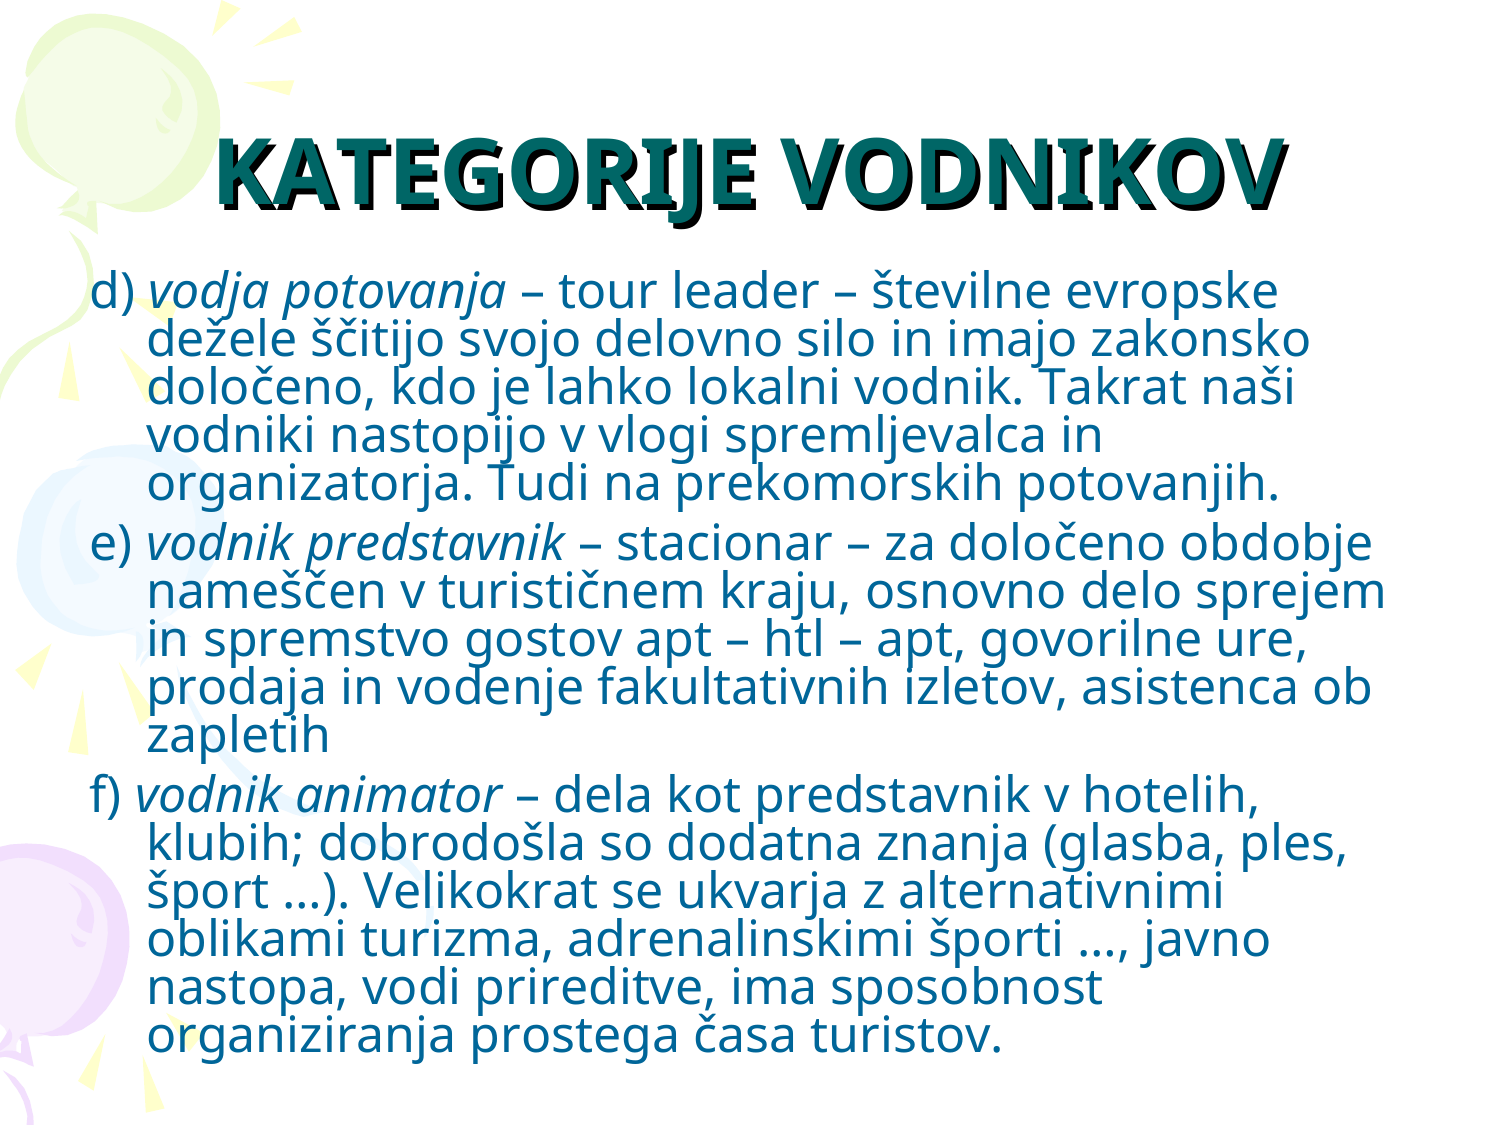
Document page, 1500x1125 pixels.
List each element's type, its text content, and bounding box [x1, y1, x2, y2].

title KATEGORIJE VODNIKOV [72, 16, 1426, 233]
list d) vodja potovanja – tour leader – številne evropske dežele ščitijo svojo delovno silo in imajo zakonsko določeno, kdo je lahko lokalni vodnik. Takrat naši vodniki nastopijo v vlogi spremljevalca in organizatorja. Tudi na prekomorskih potovanjih. e) vodnik predstavnik – stacionar – za določeno obdobje nameščen v turističnem kraju, osnovno delo sprejem in spremstvo gostov apt – htl – apt, govorilne ure, prodaja in vodenje fakultativnih izletov, asistenca ob zapletih f) vodnik animator – dela kot predstavnik v hotelih, klubih; dobrodošla so dodatna znanja (glasba, ples, šport …). Velikokrat se ukvarja z alternativnimi oblikami turizma, adrenalinskimi športi …, javno nastopa, vodi prireditve, ima sposobnost organiziranja prostega časa turistov. [75, 262, 1426, 994]
